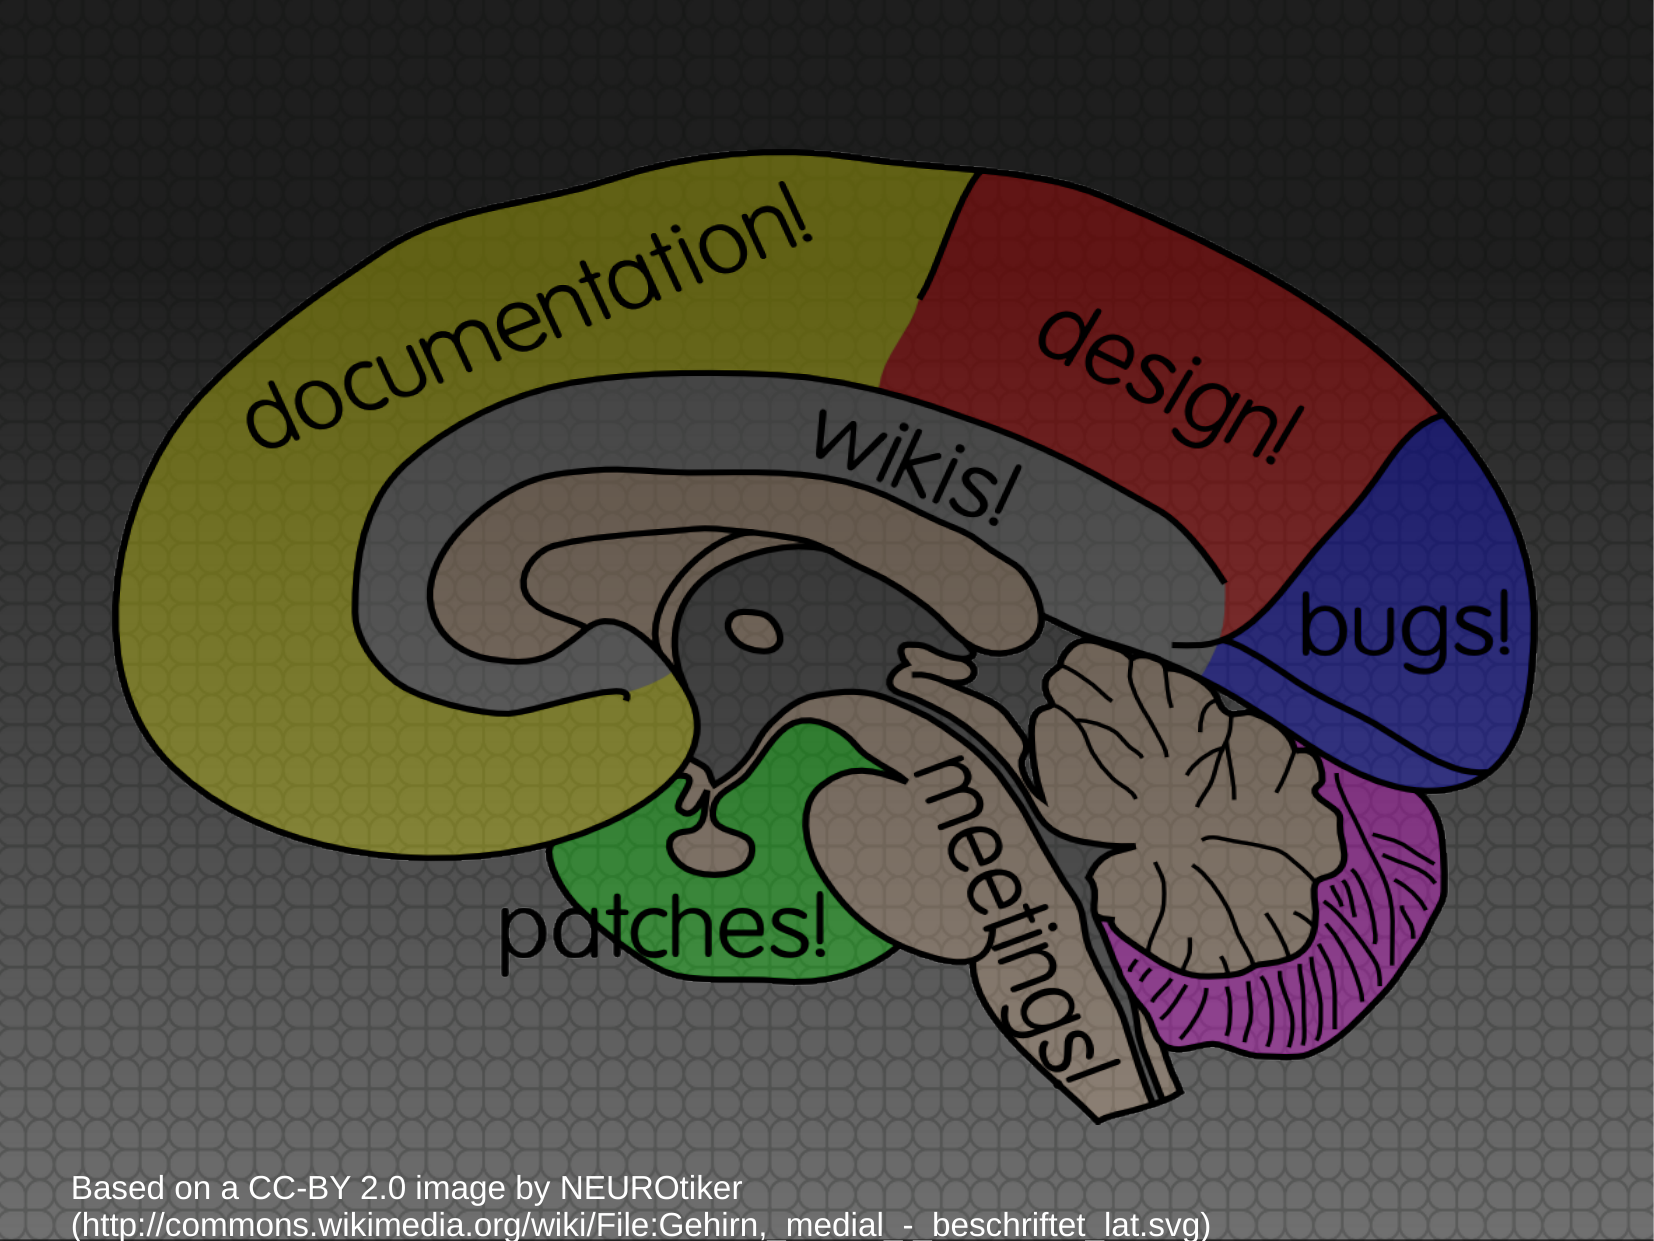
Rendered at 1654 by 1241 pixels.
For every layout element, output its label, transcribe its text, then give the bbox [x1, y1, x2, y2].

picture [0, 0, 1654, 1241]
list Based on a CC-BY 2.0 image by NEUROtiker (http://commons.wikimedia.org/wiki/File:Gehirn,_medial_-_beschriftet_lat.svg) [0, 1169, 1486, 1241]
